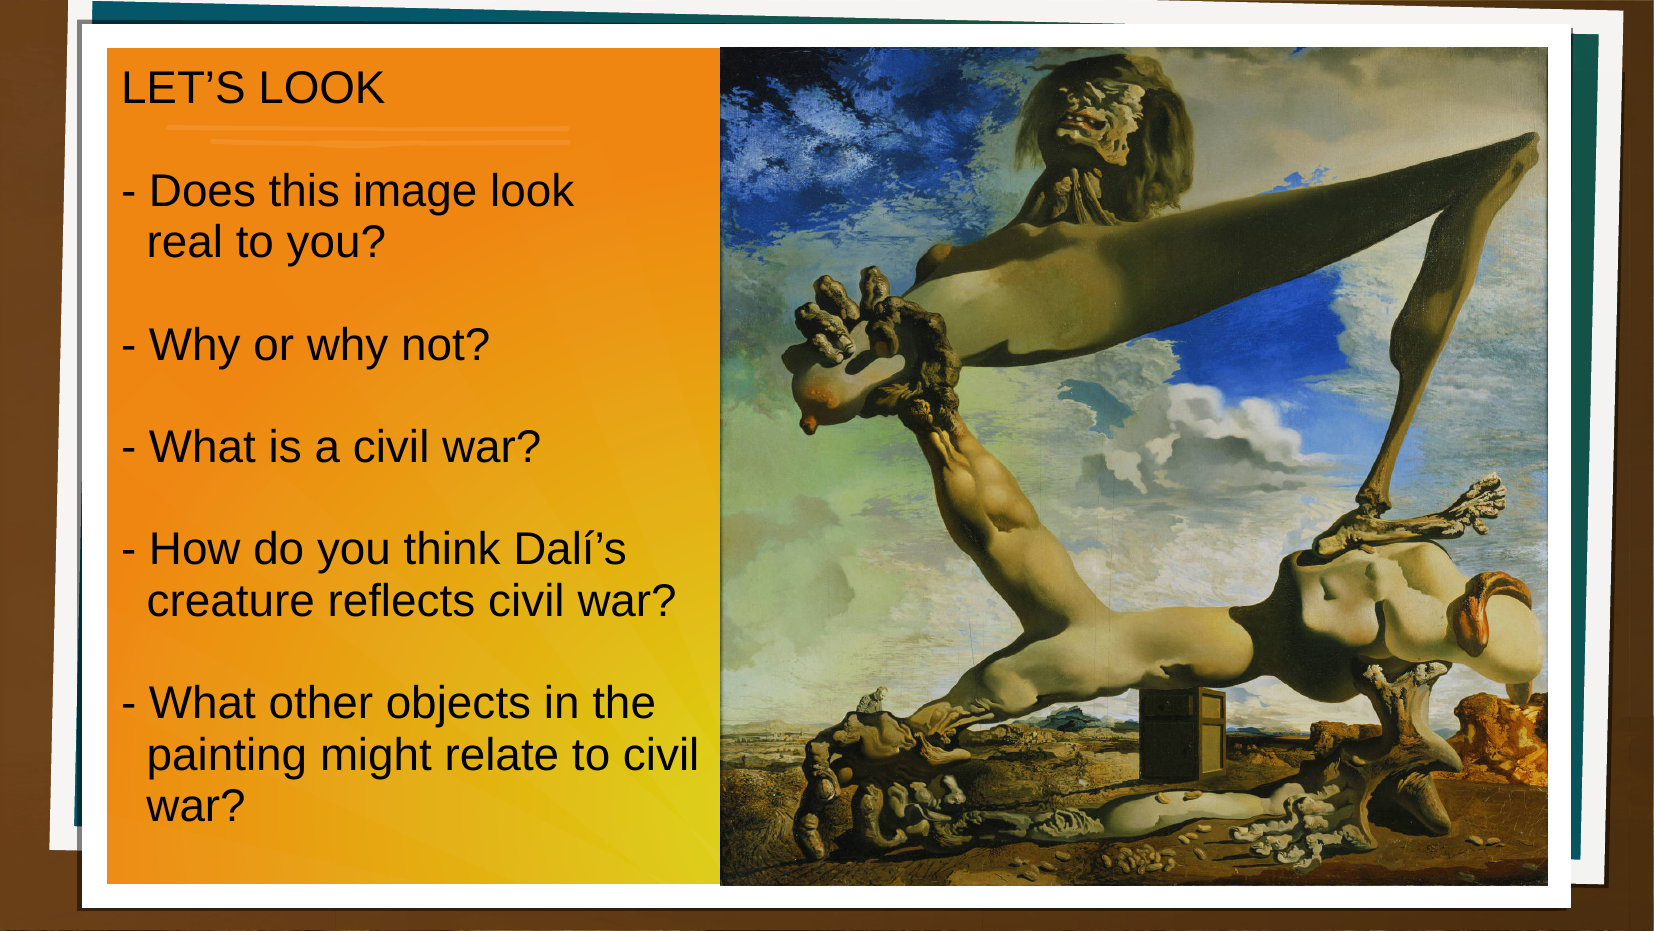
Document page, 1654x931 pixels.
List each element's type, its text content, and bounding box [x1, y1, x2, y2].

picture [720, 47, 1548, 886]
text_box LET’S LOOK - Does this image look real to you? - Why or why not? - What is a civil war? - How do you think Dalí’s creature reflects civil war? - What other objects in the painting might relate to civil war? [106, 54, 720, 839]
